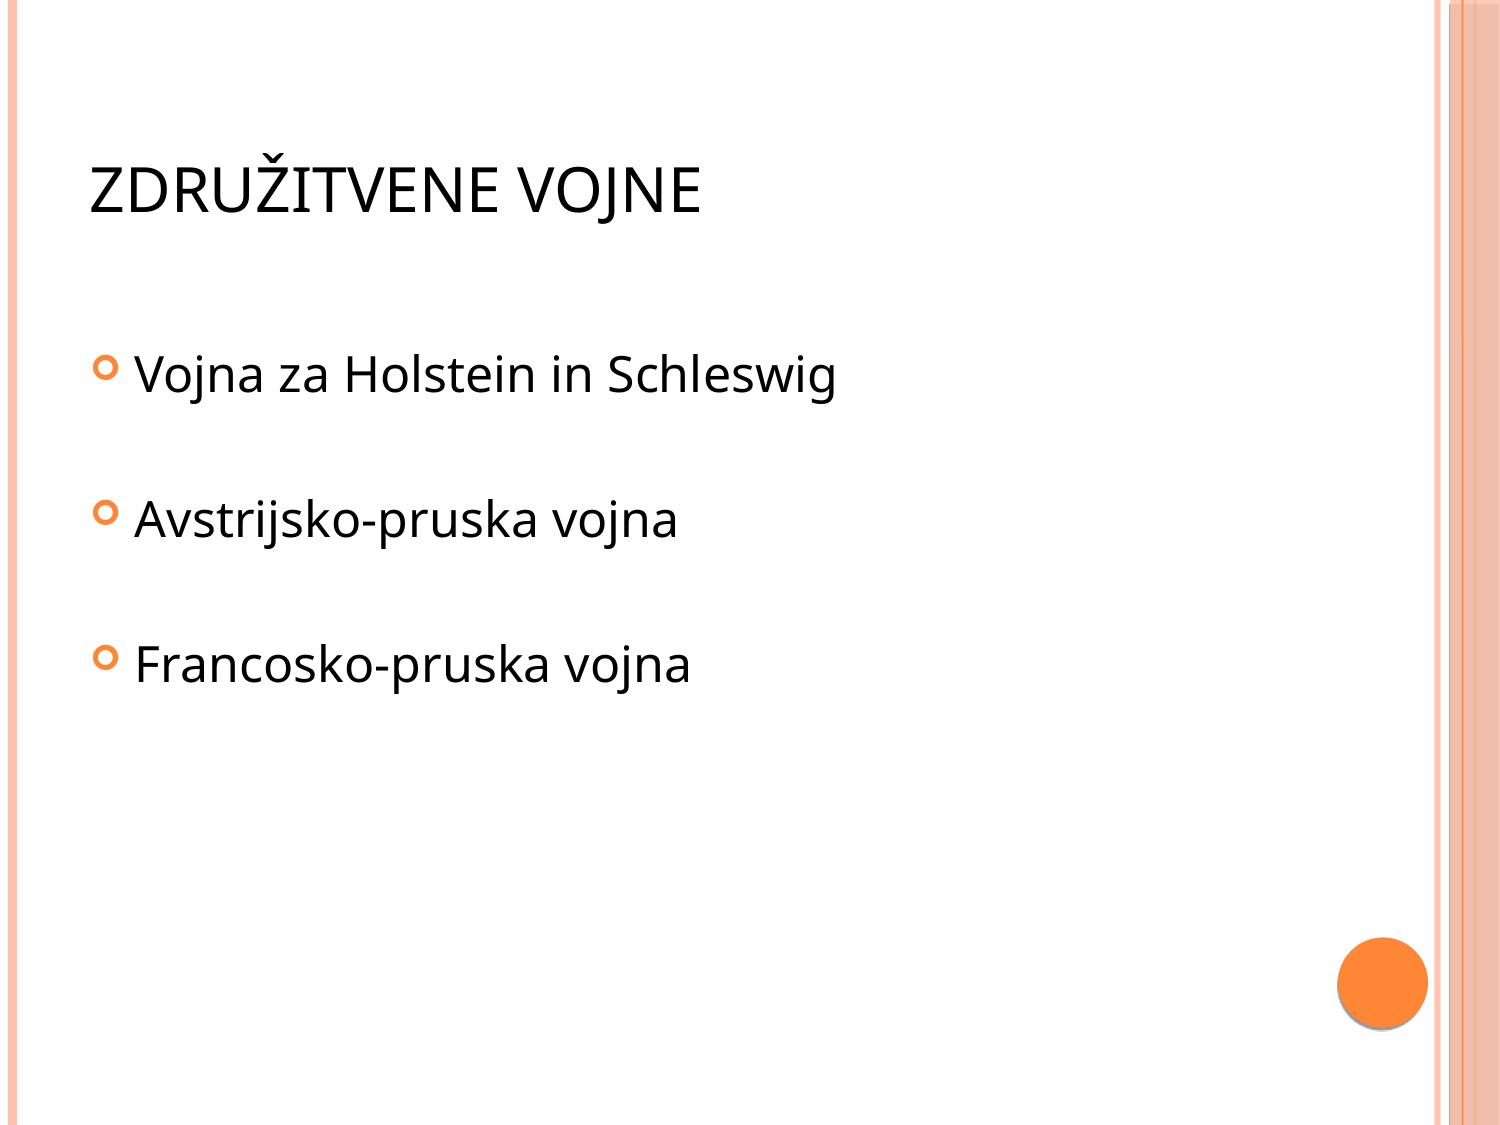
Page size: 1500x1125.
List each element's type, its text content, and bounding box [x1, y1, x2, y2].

title ZDRUŽITVENE VOJNE [75, 45, 1300, 233]
list Vojna za Holstein in Schleswig Avstrijsko-pruska vojna Francosko-pruska vojna [75, 262, 1300, 1062]
